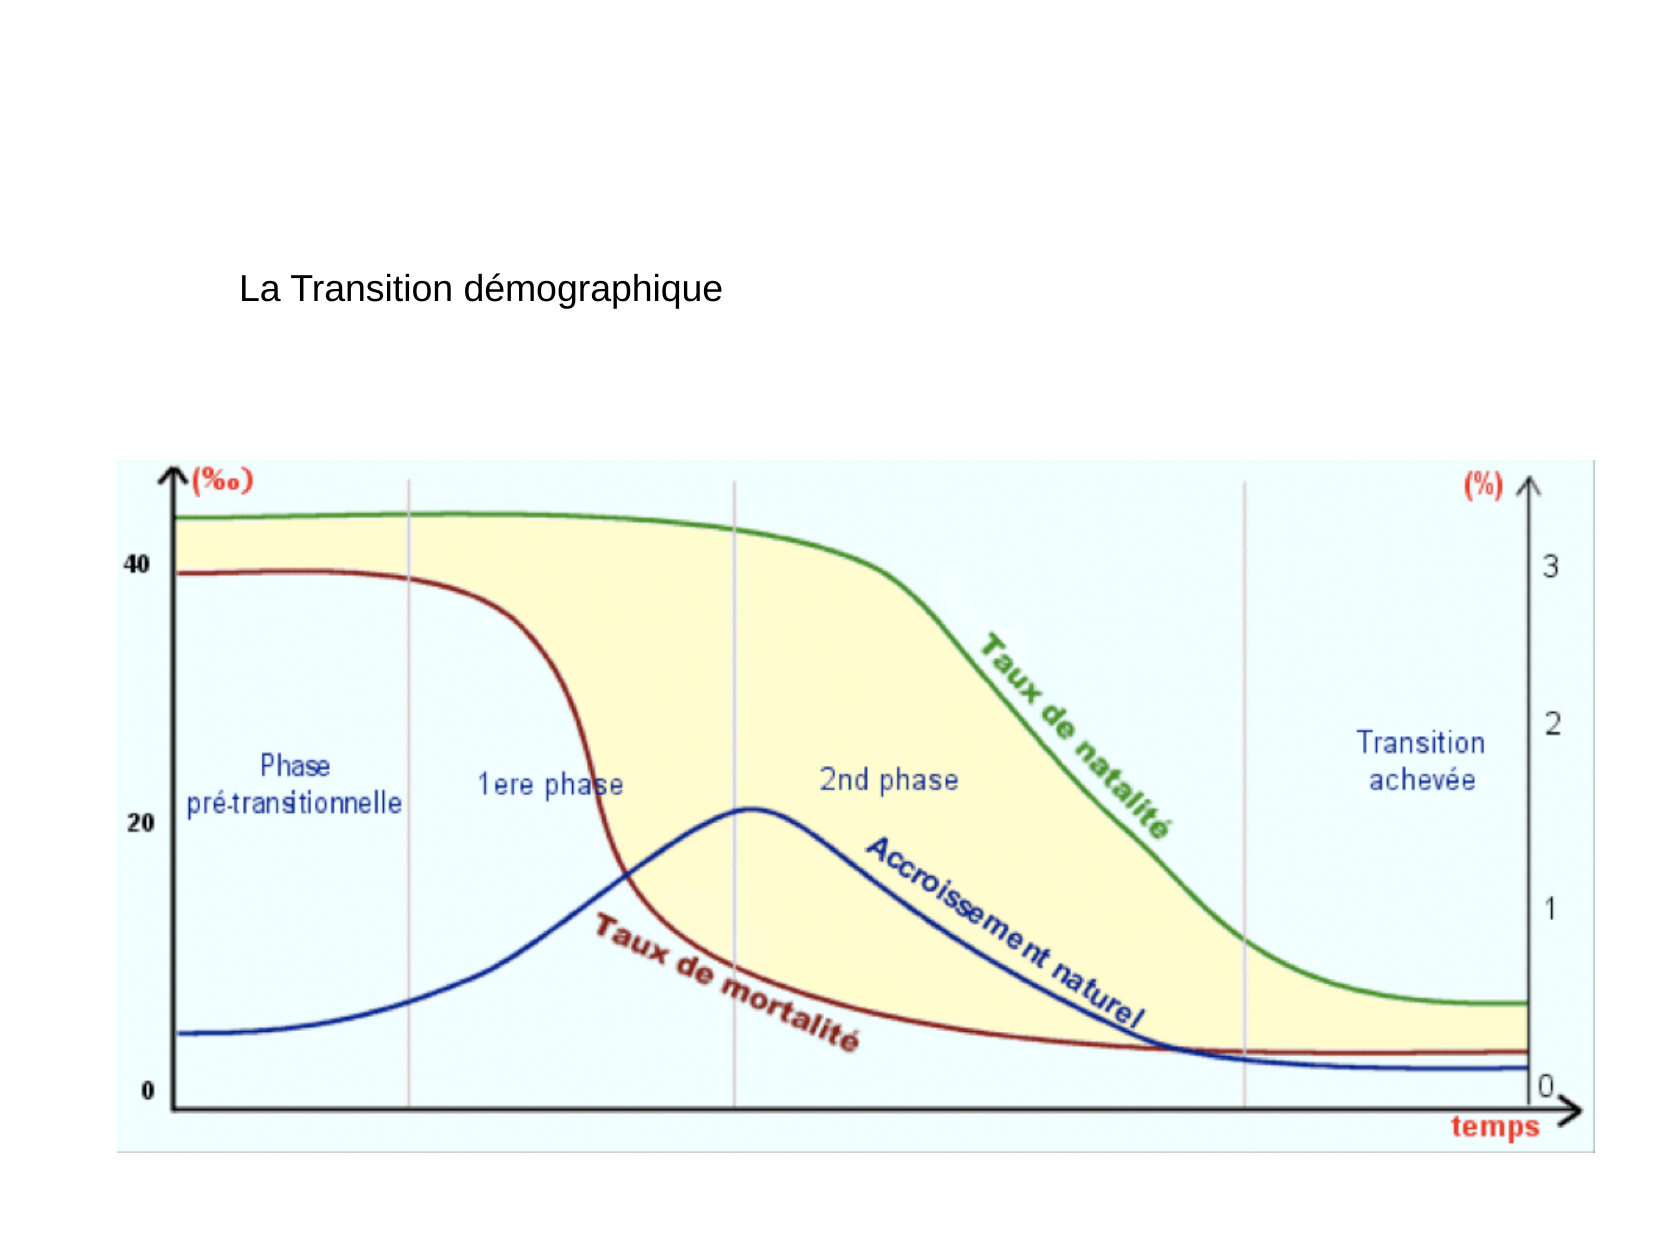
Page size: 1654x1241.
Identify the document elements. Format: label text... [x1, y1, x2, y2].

picture [117, 460, 1595, 1153]
text_box La Transition démographique [224, 259, 739, 317]
